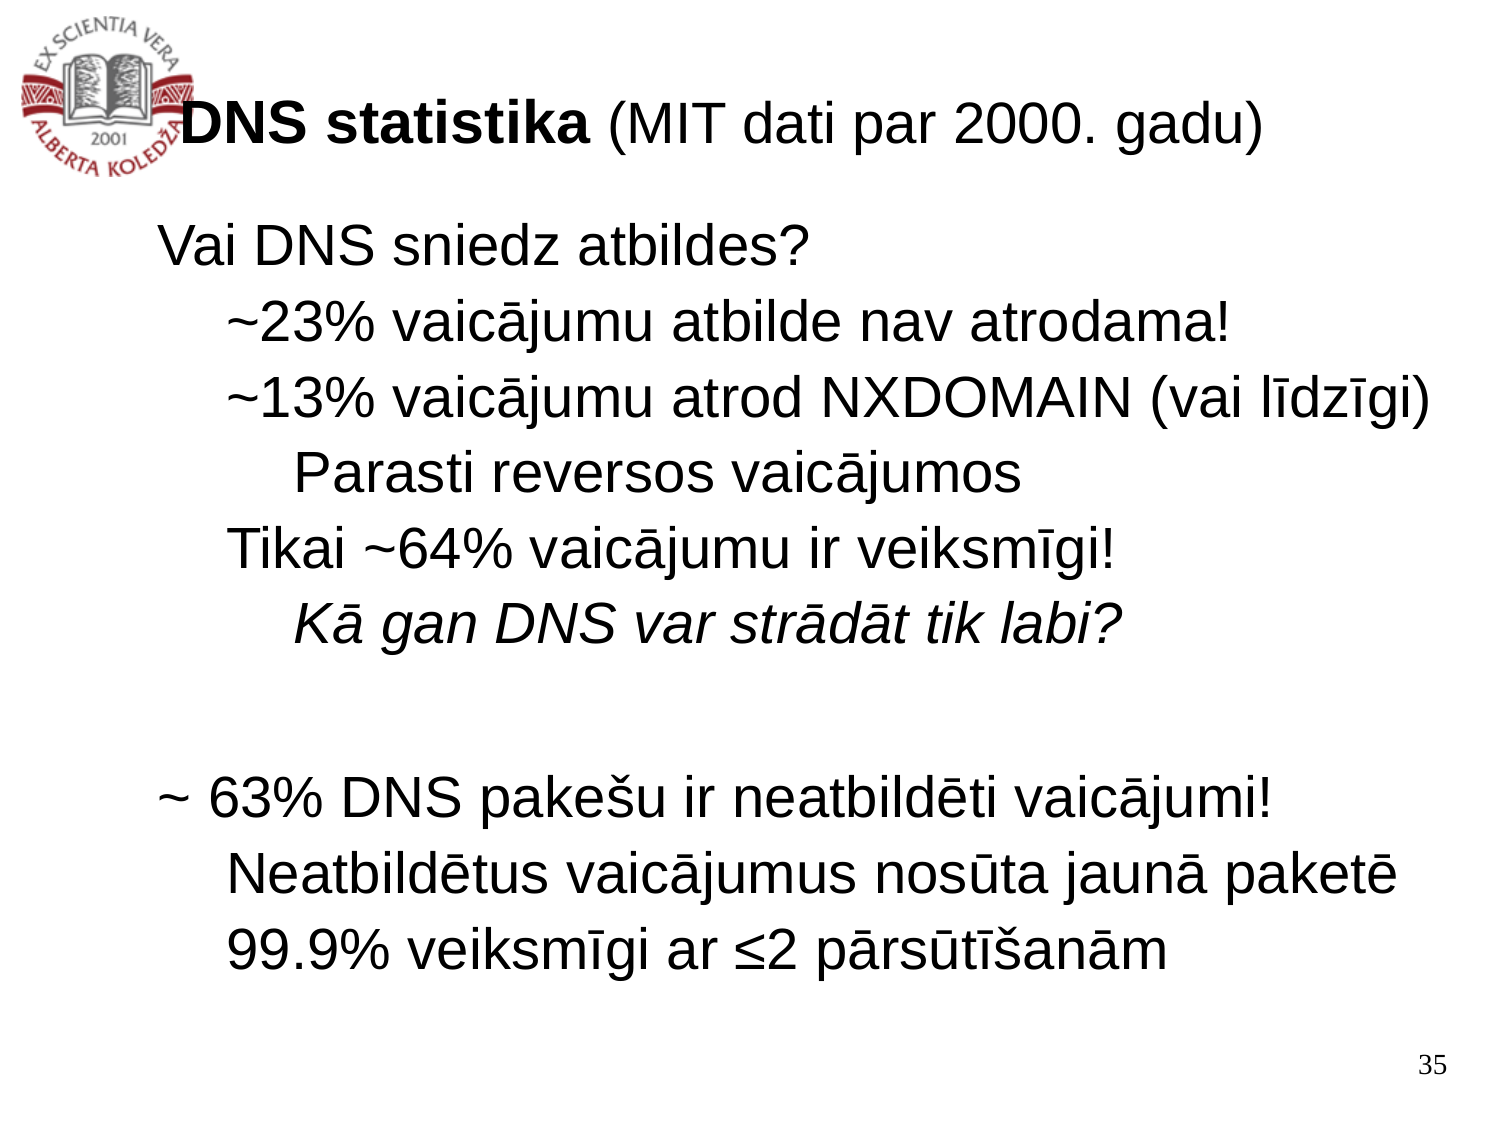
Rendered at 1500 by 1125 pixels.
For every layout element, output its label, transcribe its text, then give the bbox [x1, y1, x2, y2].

title DNS statistika (MIT dati par 2000. gadu) [50, 62, 1374, 175]
list Vai DNS sniedz atbildes? ~23% vaicājumu atbilde nav atrodama! ~13% vaicājumu atrod NXDOMAIN (vai līdzīgi) Parasti reversos vaicājumos Tikai ~64% vaicājumu ir veiksmīgi! Kā gan DNS var strādāt tik labi? ~ 63% DNS pakešu ir neatbildēti vaicājumi! Neatbildētus vaicājumus nosūta jaunā paketē 99.9% veiksmīgi ar ≤2 pārsūtīšanām [74, 200, 1463, 1101]
text_box <skaitlis> [1312, 1037, 1463, 1101]
picture [21, 16, 194, 177]
